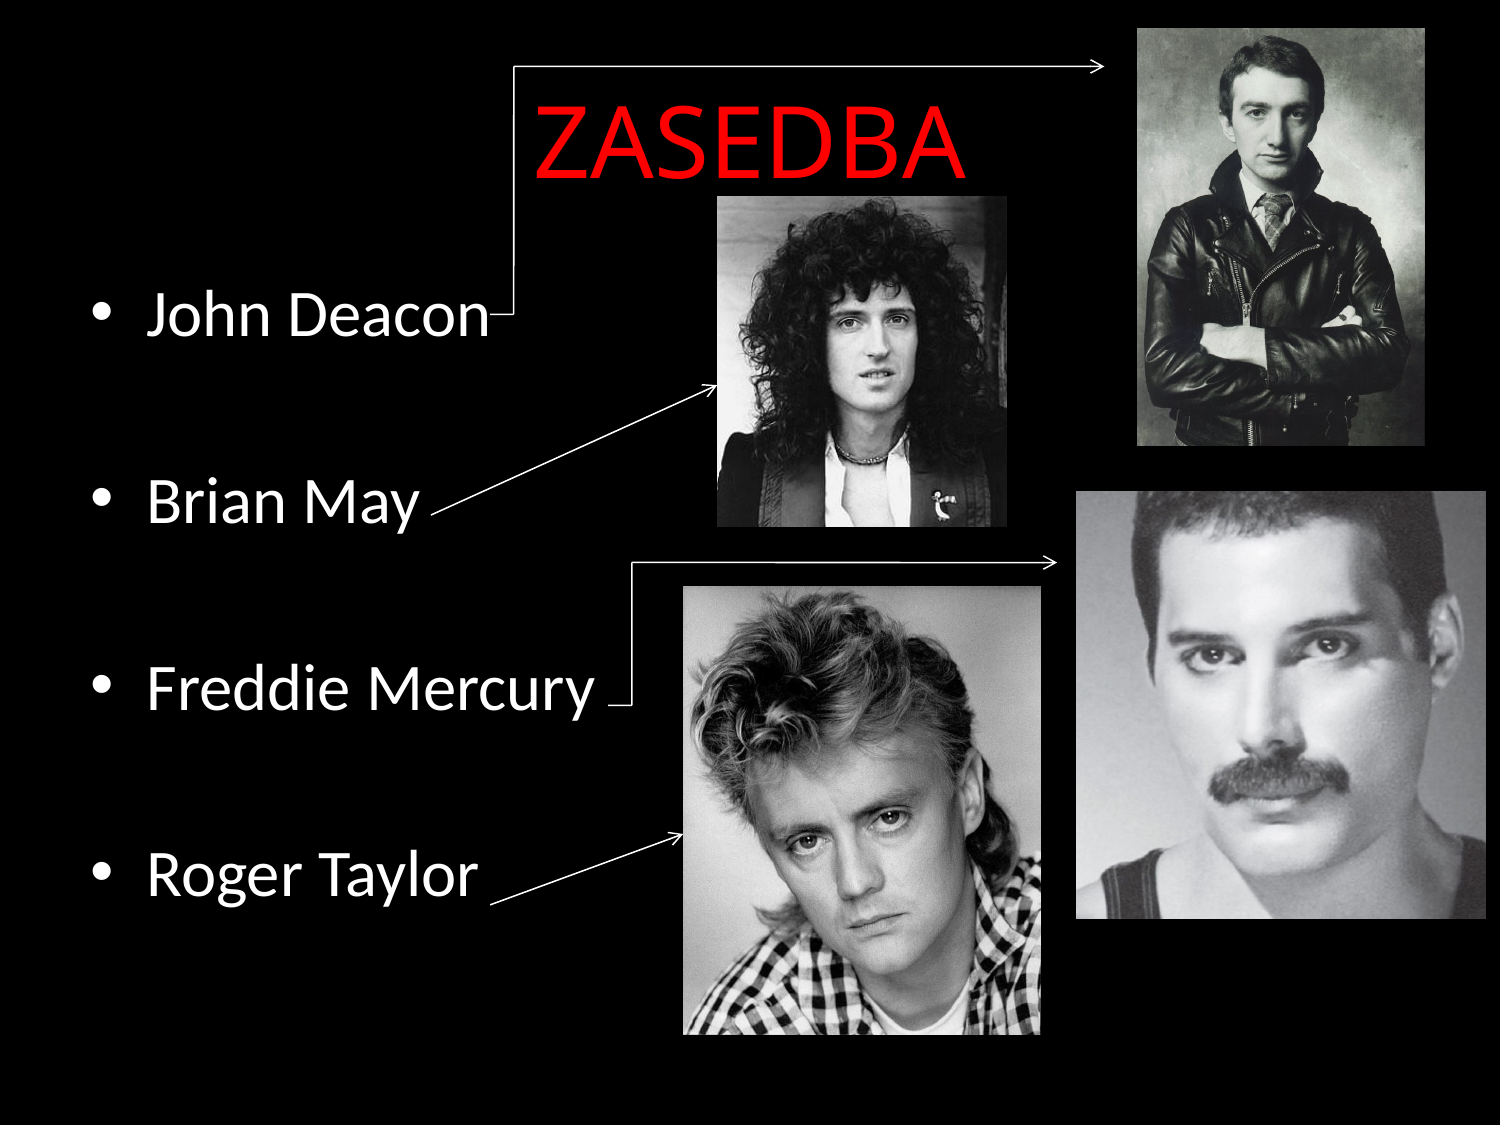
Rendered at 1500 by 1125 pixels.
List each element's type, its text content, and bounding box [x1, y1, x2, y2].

title ZASEDBA [75, 45, 1137, 233]
list John Deacon Brian May Freddie Mercury Roger Taylor [75, 262, 1425, 1005]
picture [1137, 28, 1425, 446]
picture [1076, 491, 1486, 919]
picture [717, 196, 1007, 528]
picture [683, 586, 1041, 1035]
